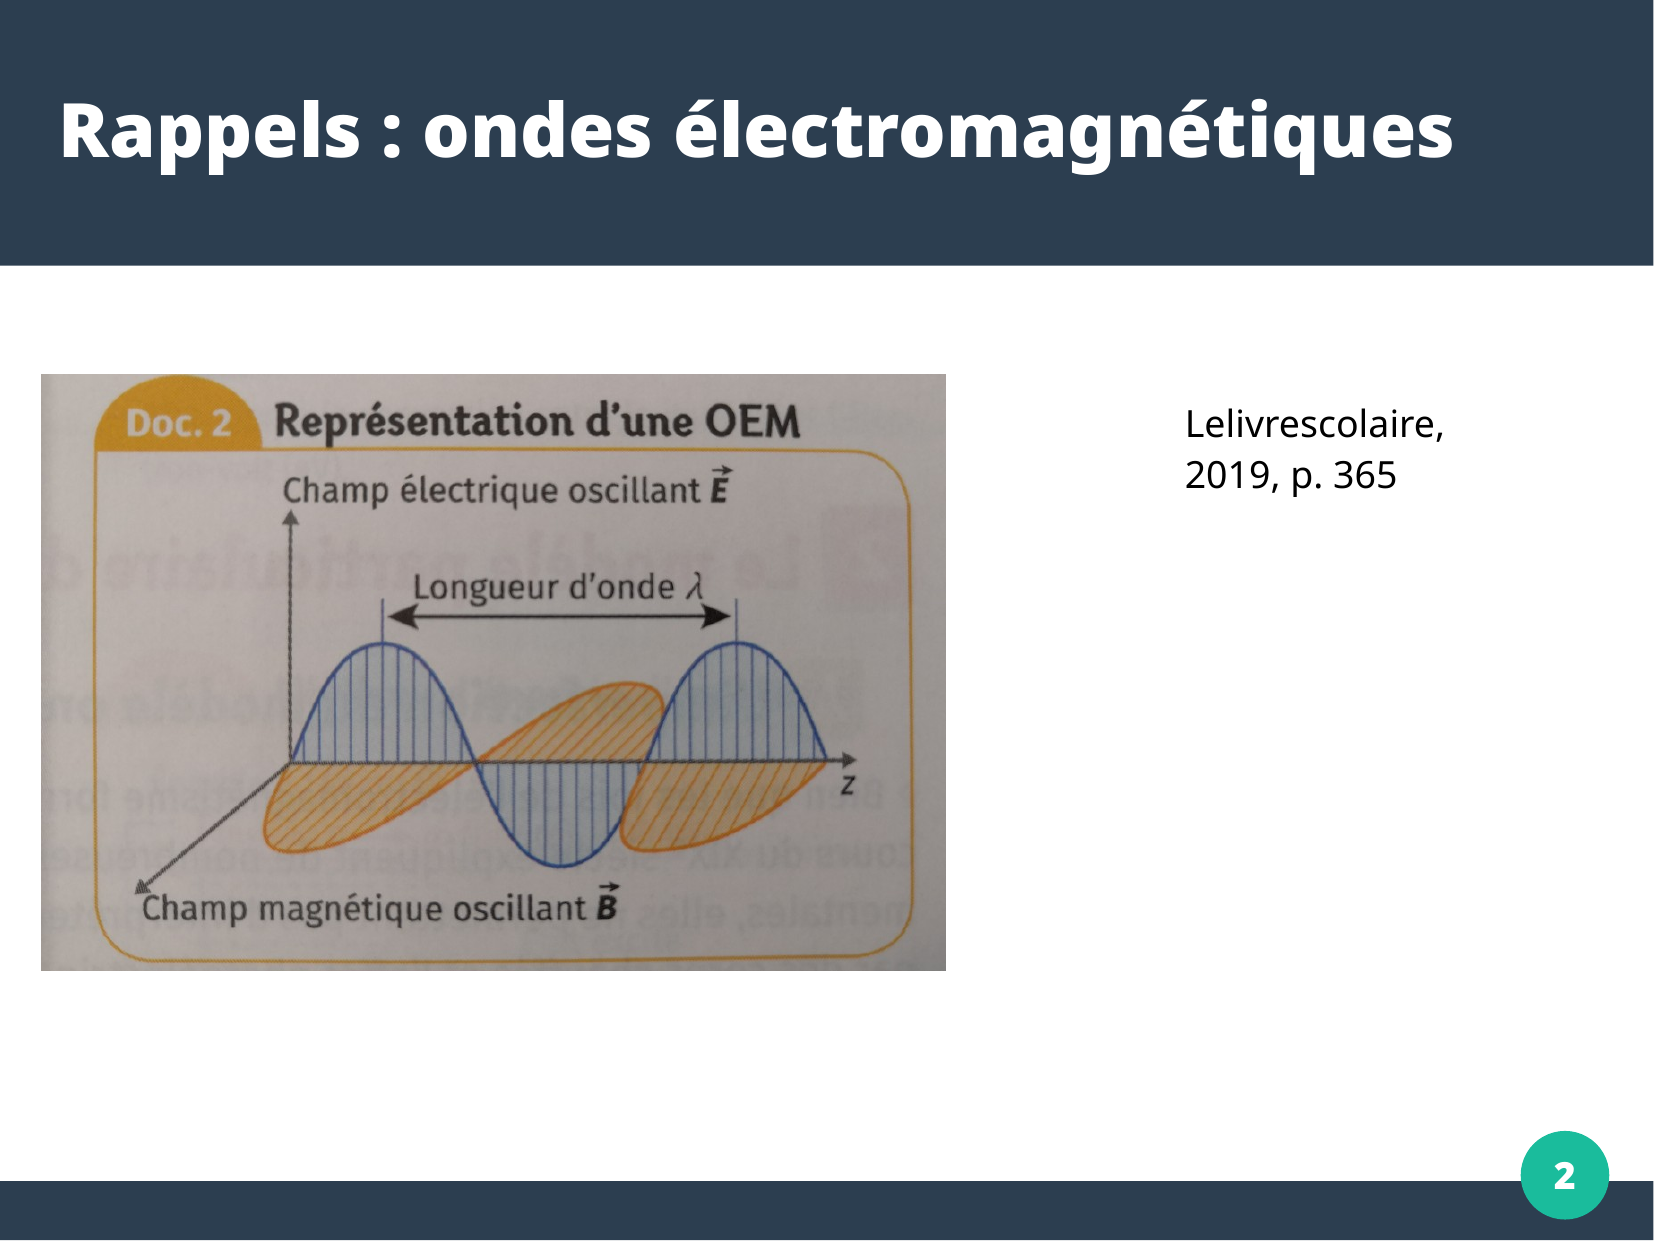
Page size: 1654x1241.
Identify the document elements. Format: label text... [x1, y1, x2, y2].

text_box Lelivrescolaire, 2019, p. 365 [1170, 390, 1546, 536]
title Rappels : ondes électromagnétiques [59, 49, 1595, 207]
picture [41, 374, 946, 971]
